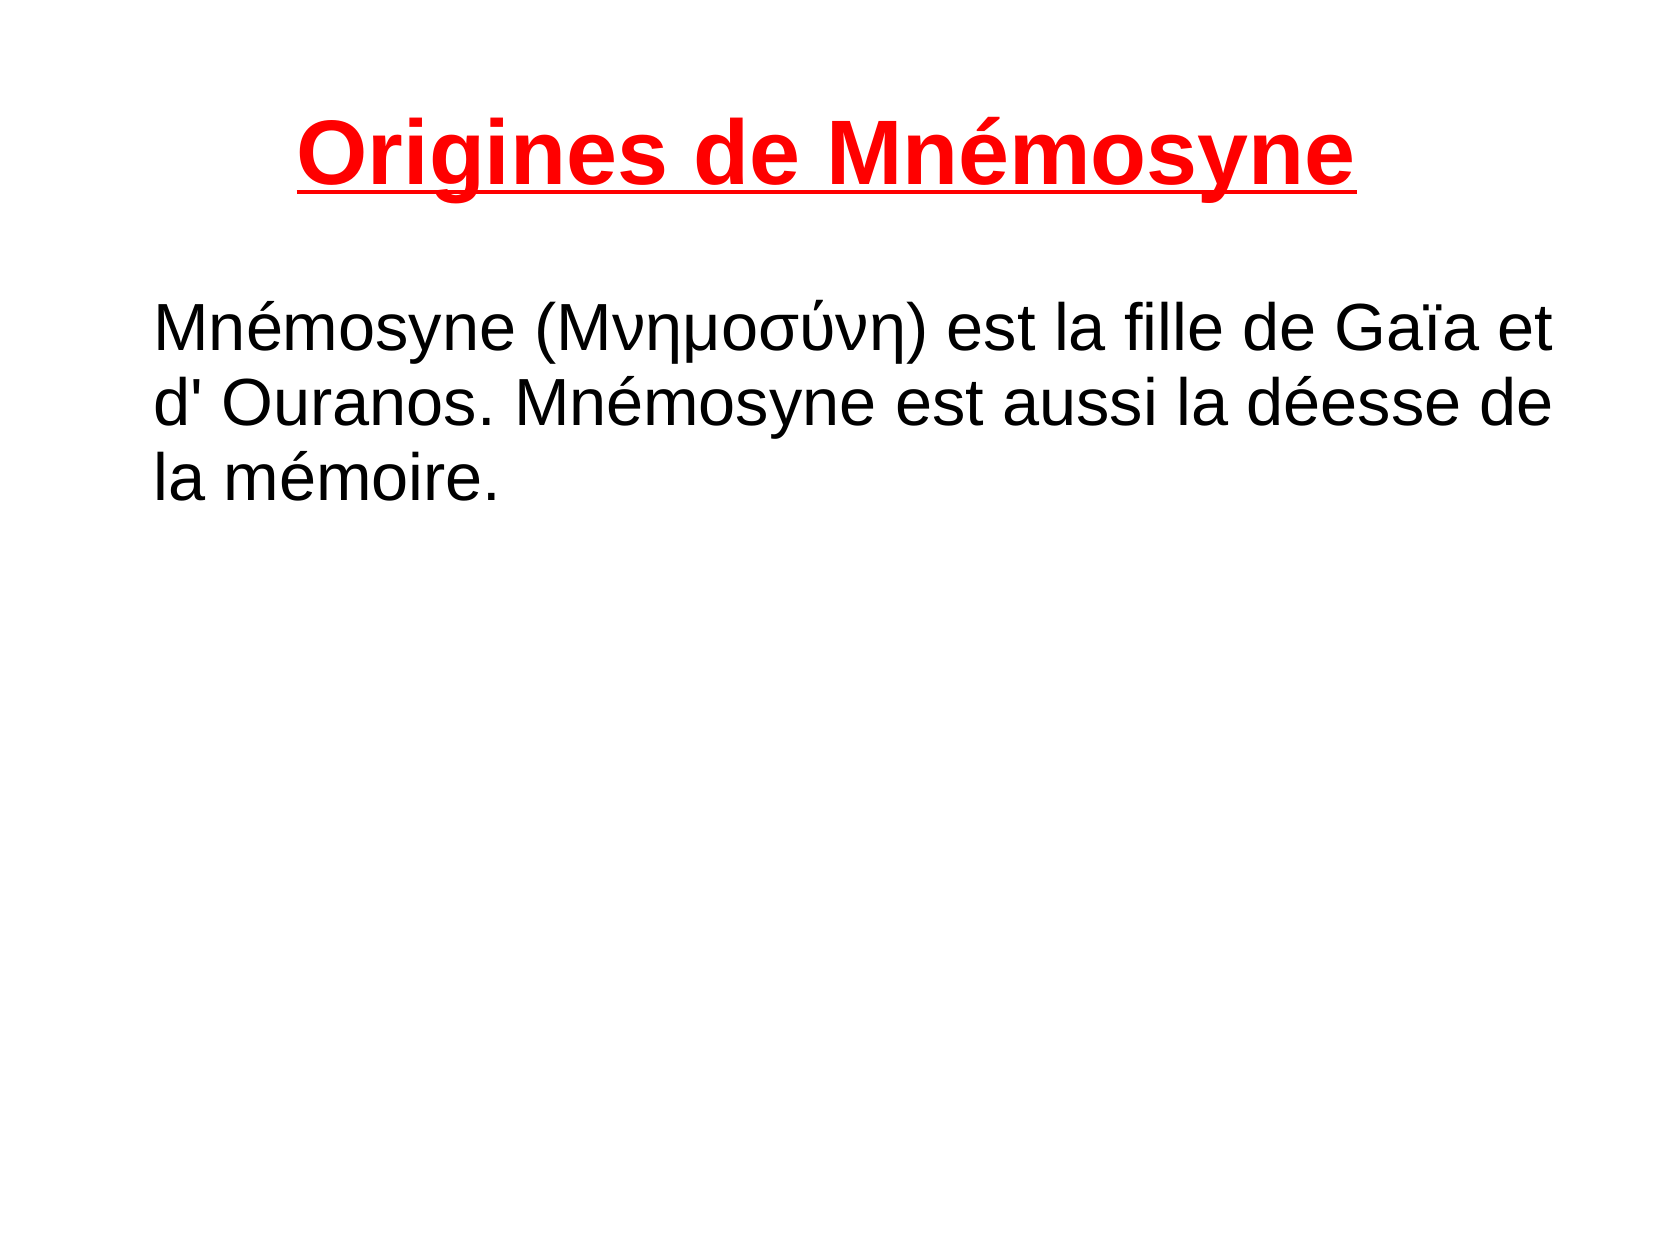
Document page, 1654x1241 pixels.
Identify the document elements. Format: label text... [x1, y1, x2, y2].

list Mnémosyne (Μνημοσύνη) est la fille de Gaïa et d' Ouranos. Mnémosyne est aussi la déesse de la mémoire. [82, 290, 1571, 1109]
title Origines de Mnémosyne [82, 49, 1571, 257]
